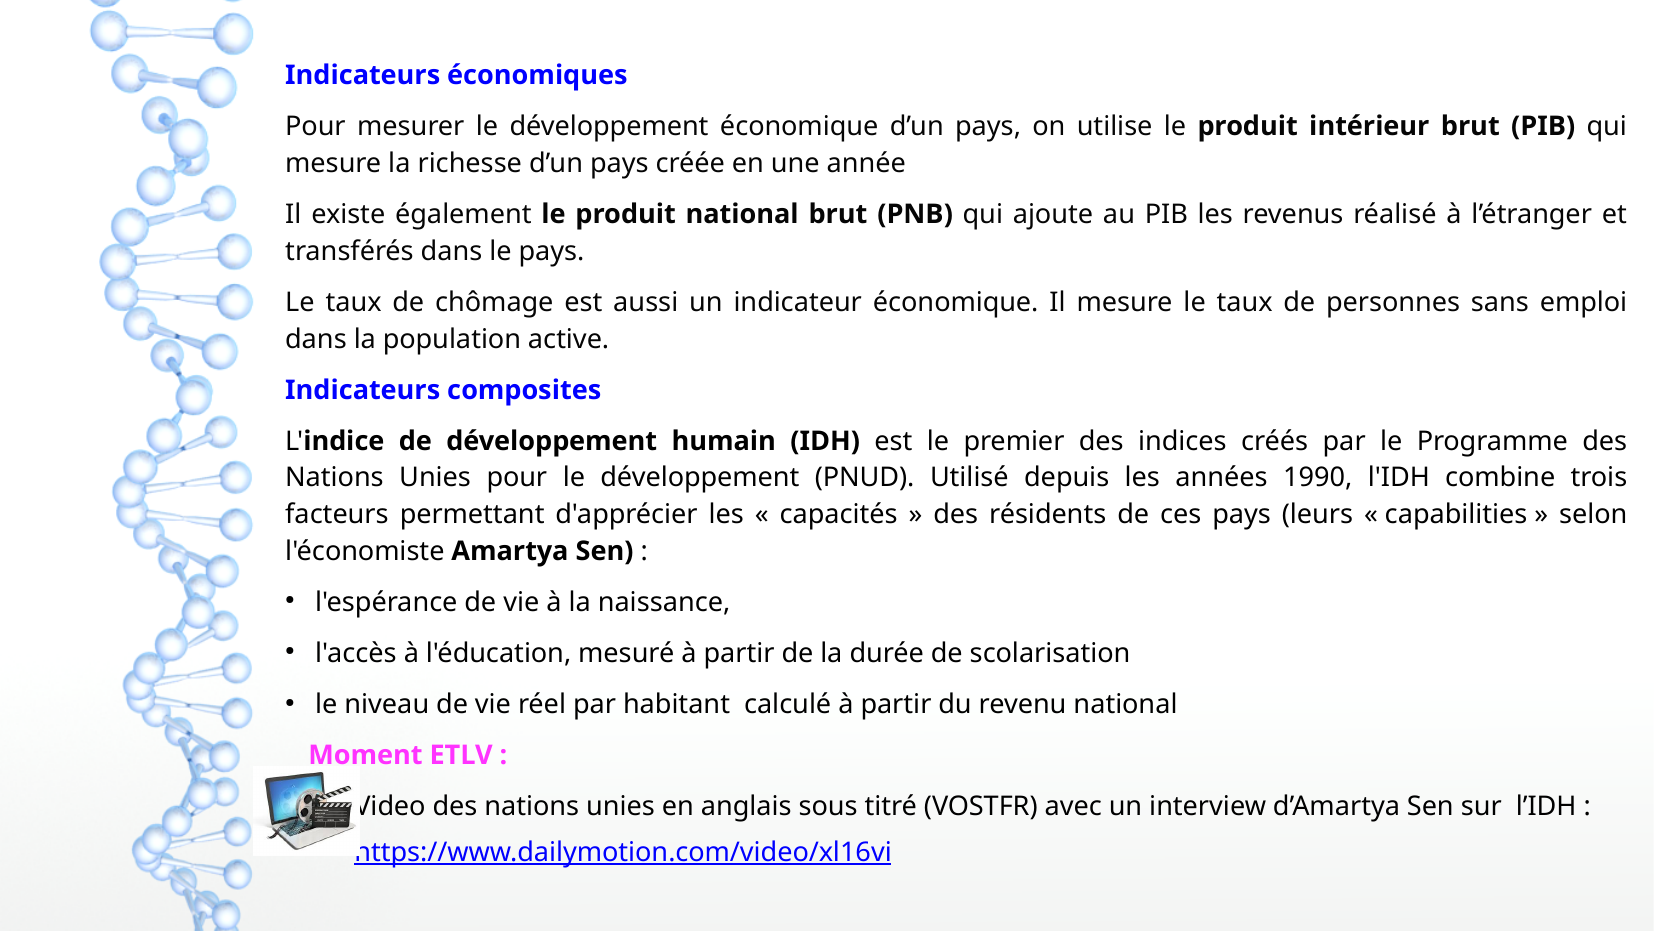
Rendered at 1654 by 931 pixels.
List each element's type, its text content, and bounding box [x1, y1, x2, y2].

picture [0, 0, 1654, 931]
list Indicateurs économiques Pour mesurer le développement économique d’un pays, on utilise le produit intérieur brut (PIB) qui mesure la richesse d’un pays créée en une année Il existe également le produit national brut (PNB) qui ajoute au PIB les revenus réalisé à l’étranger et transférés dans le pays. Le taux de chômage est aussi un indicateur économique. Il mesure le taux de personnes sans emploi dans la population active. Indicateurs composites L'indice de développement humain (IDH) est le premier des indices créés par le Programme des Nations Unies pour le développement (PNUD). Utilisé depuis les années 1990, l'IDH combine trois facteurs permettant d'apprécier les « capacités » des résidents de ces pays (leurs « capabilities » selon l'économiste Amartya Sen) : l'espérance de vie à la naissance, l'accès à l'éducation, mesuré à partir de la durée de scolarisation le niveau de vie réel par habitant calculé à partir du revenu national Moment ETLV : Video des nations unies en anglais sous titré (VOSTFR) avec un interview d’Amartya Sen sur l’IDH : https://www.dailymotion.com/video/xl16vi [285, 55, 1627, 871]
